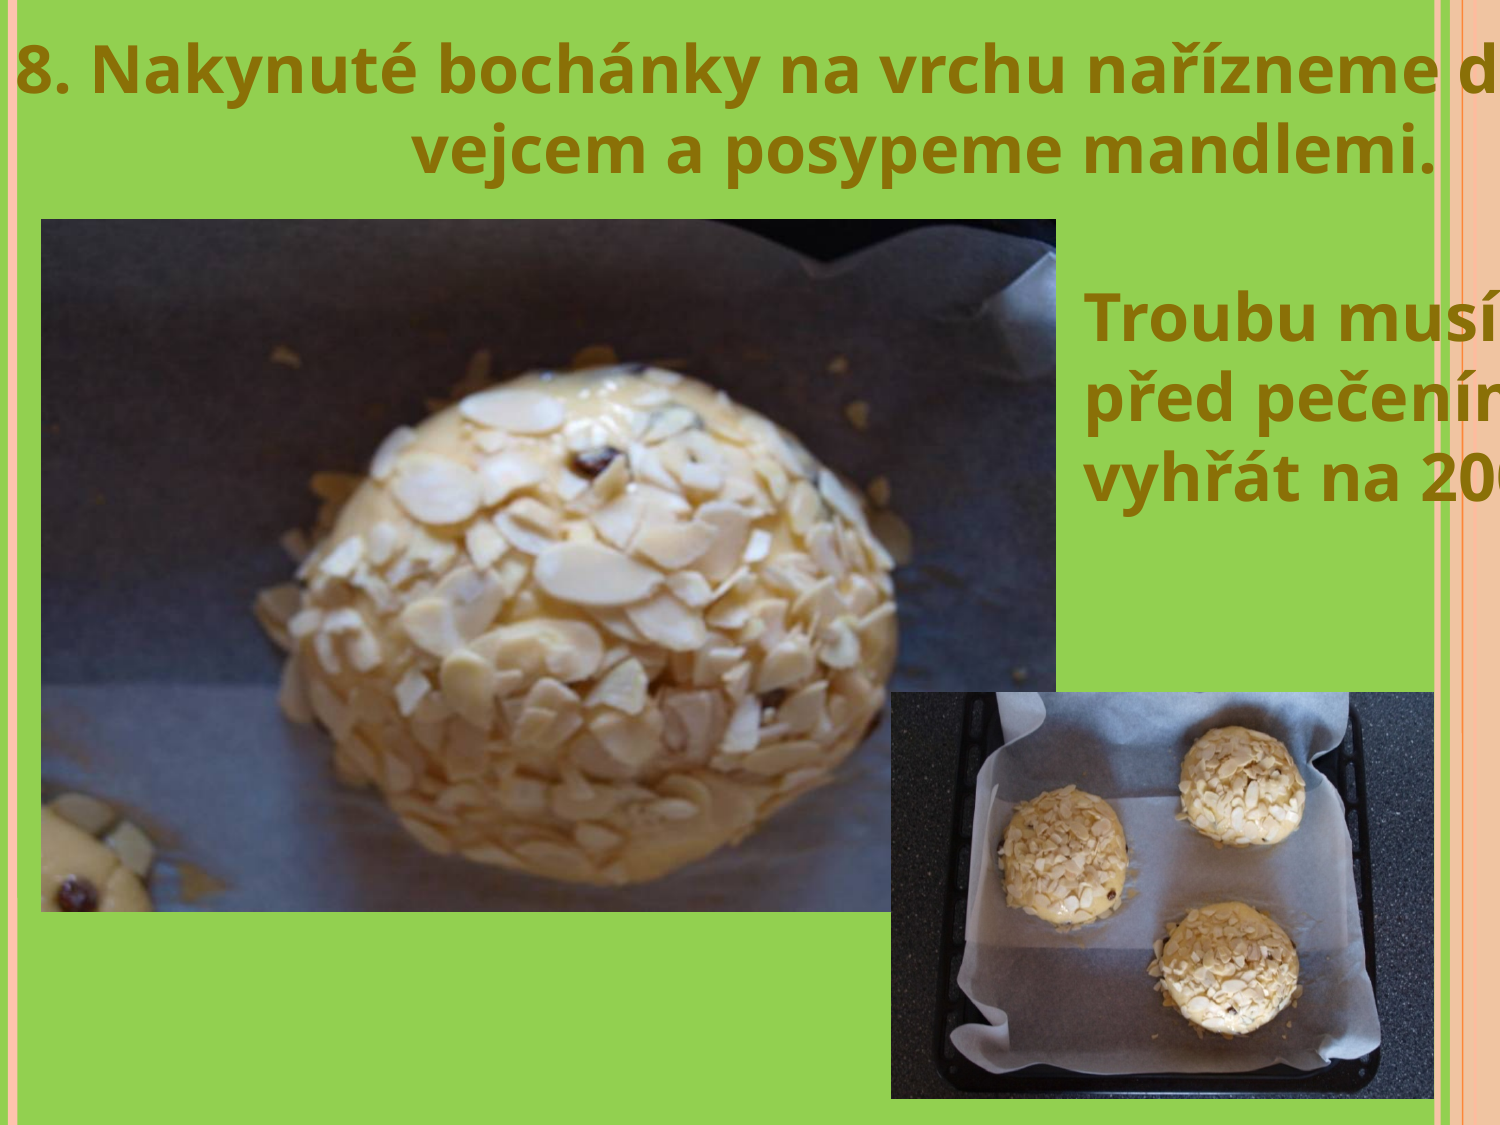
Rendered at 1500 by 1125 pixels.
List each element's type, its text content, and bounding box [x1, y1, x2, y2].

text_box Troubu musíme před pečením vyhřát na 200°C!!! [1069, 267, 1449, 525]
text_box 8. Nakynuté bochánky na vrchu nařízneme do kříže. Potřeme rozšlehaným vejcem a posypeme mandlemi. [0, 19, 1460, 196]
picture [41, 220, 1434, 1099]
